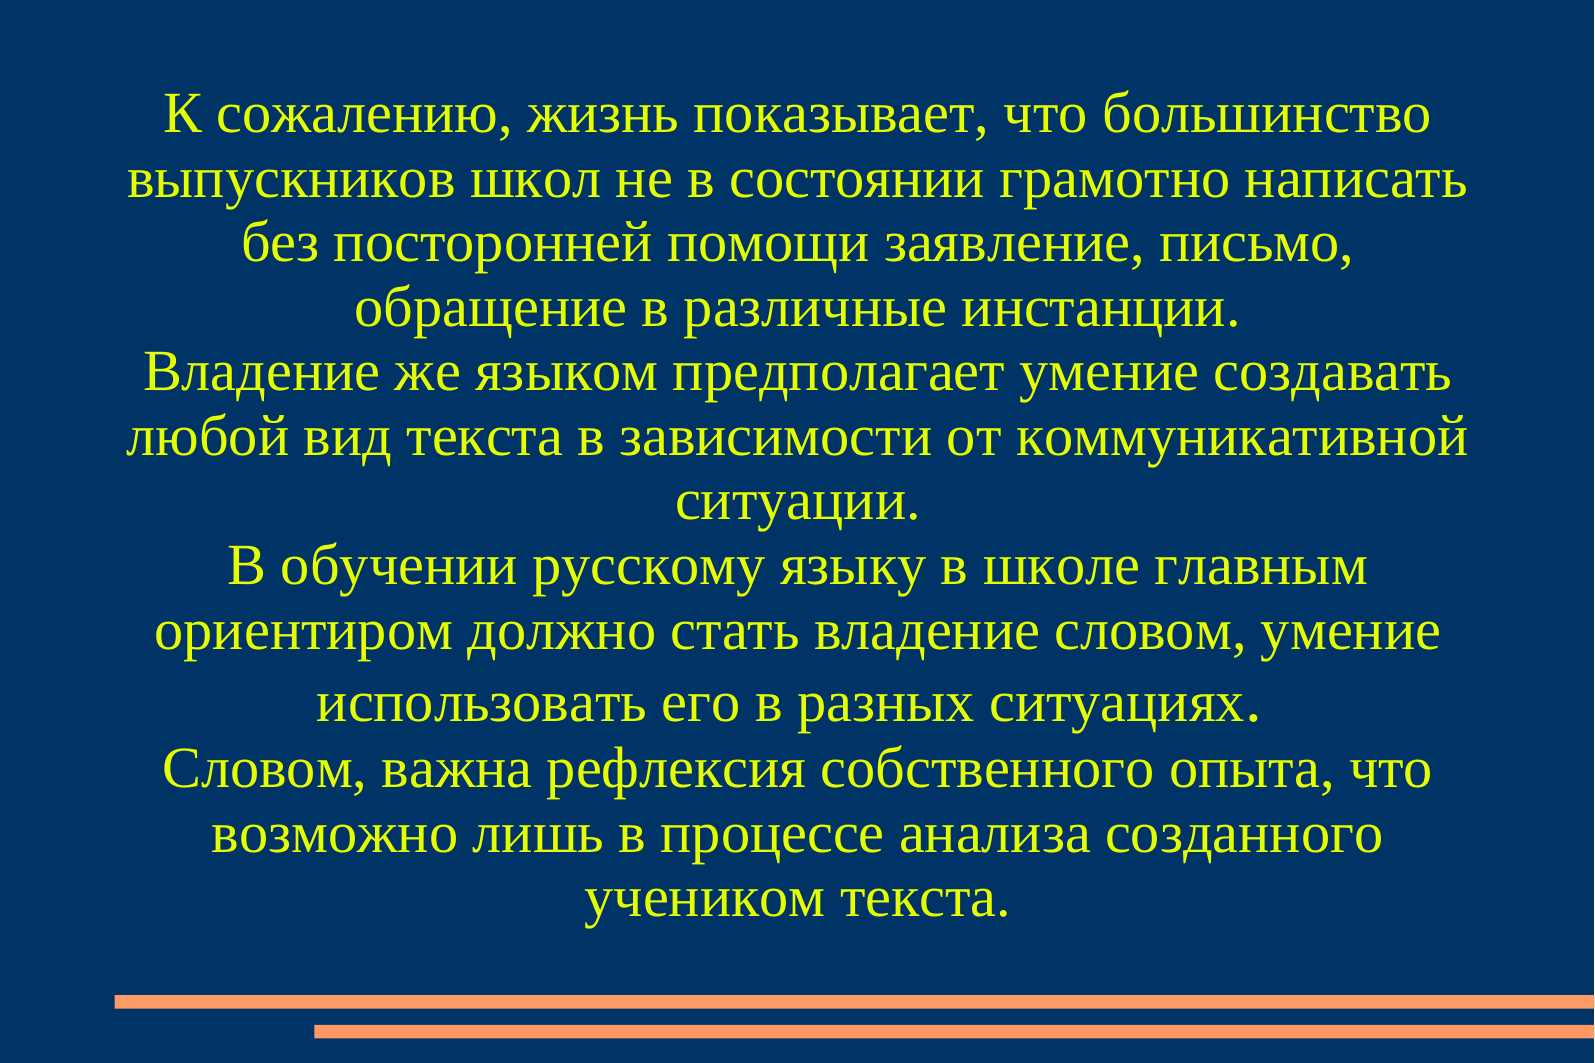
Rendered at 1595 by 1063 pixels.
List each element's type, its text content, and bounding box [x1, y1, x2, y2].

subtitle К сожалению, жизнь показывает, что большинство выпускников школ не в состоянии грамотно написать без посторонней помощи заявление, письмо, обращение в различные инстанции. Владение же языком предполагает умение создавать любой вид текста в зависимости от коммуникативной ситуации. В обучении русскому языку в школе главным ориентиром должно стать владение словом, умение использовать его в разных ситуациях. Словом, важна рефлексия собственного опыта, что возможно лишь в процессе анализа созданного учеником текста. [117, 39, 1479, 971]
